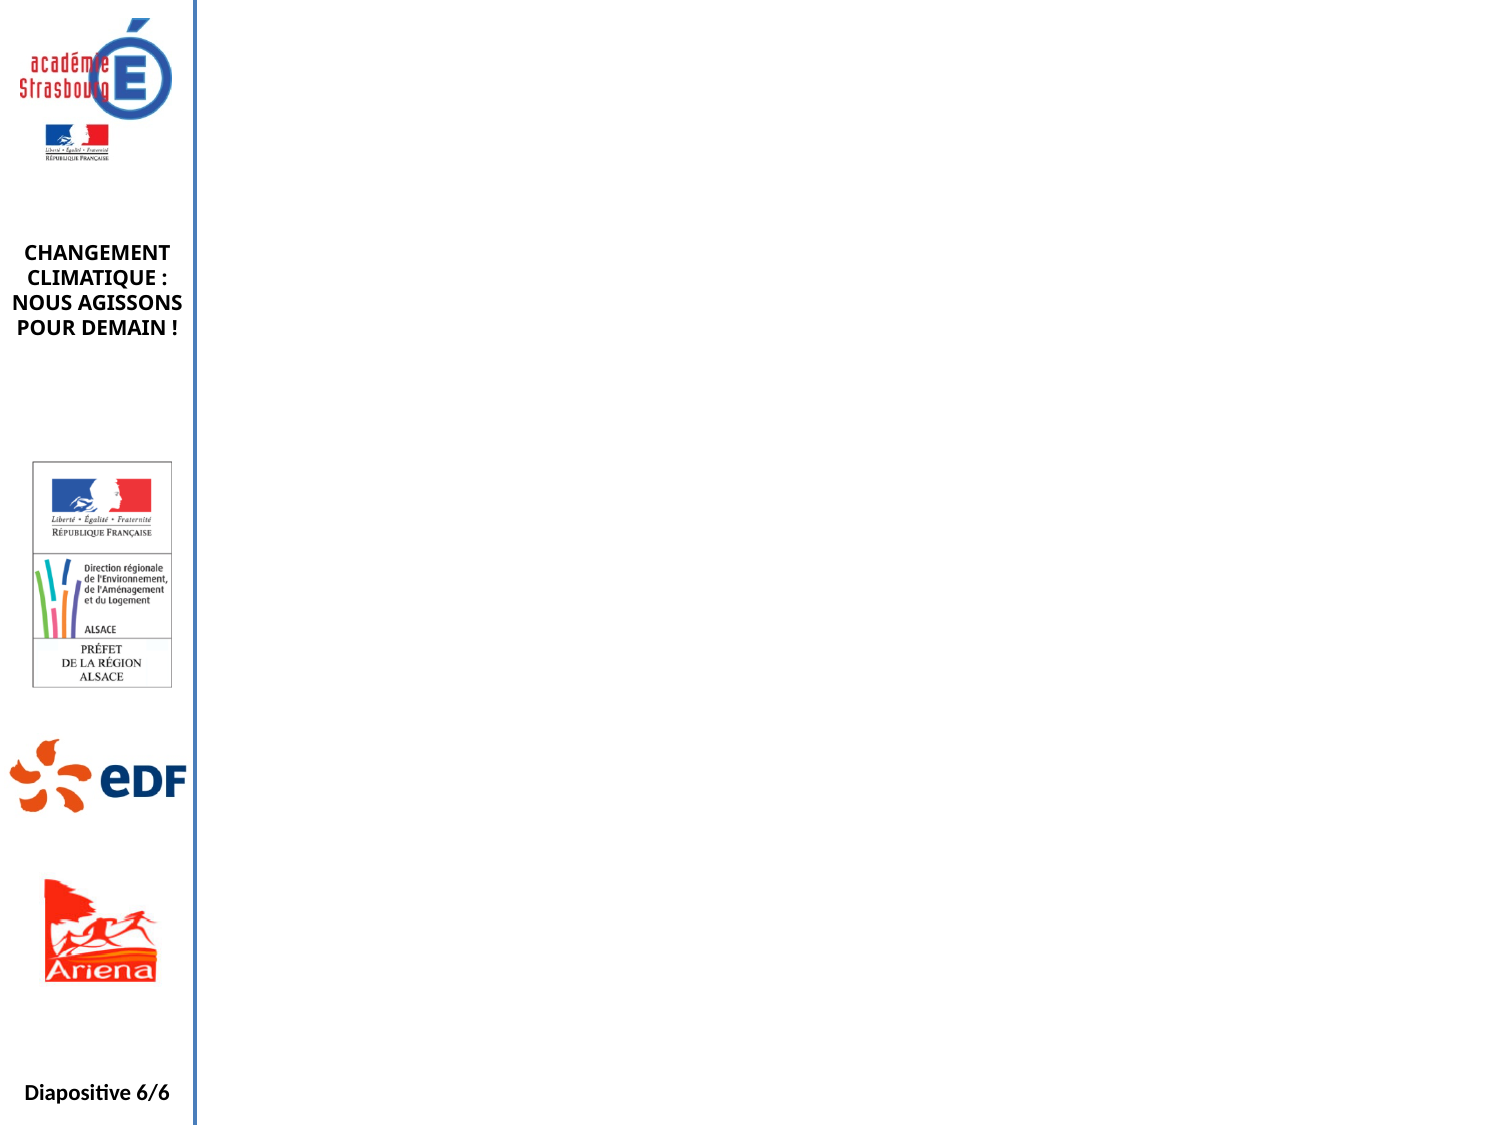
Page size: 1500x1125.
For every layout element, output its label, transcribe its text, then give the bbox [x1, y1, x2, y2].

text_box Diapositive 6/6 [0, 1070, 195, 1114]
